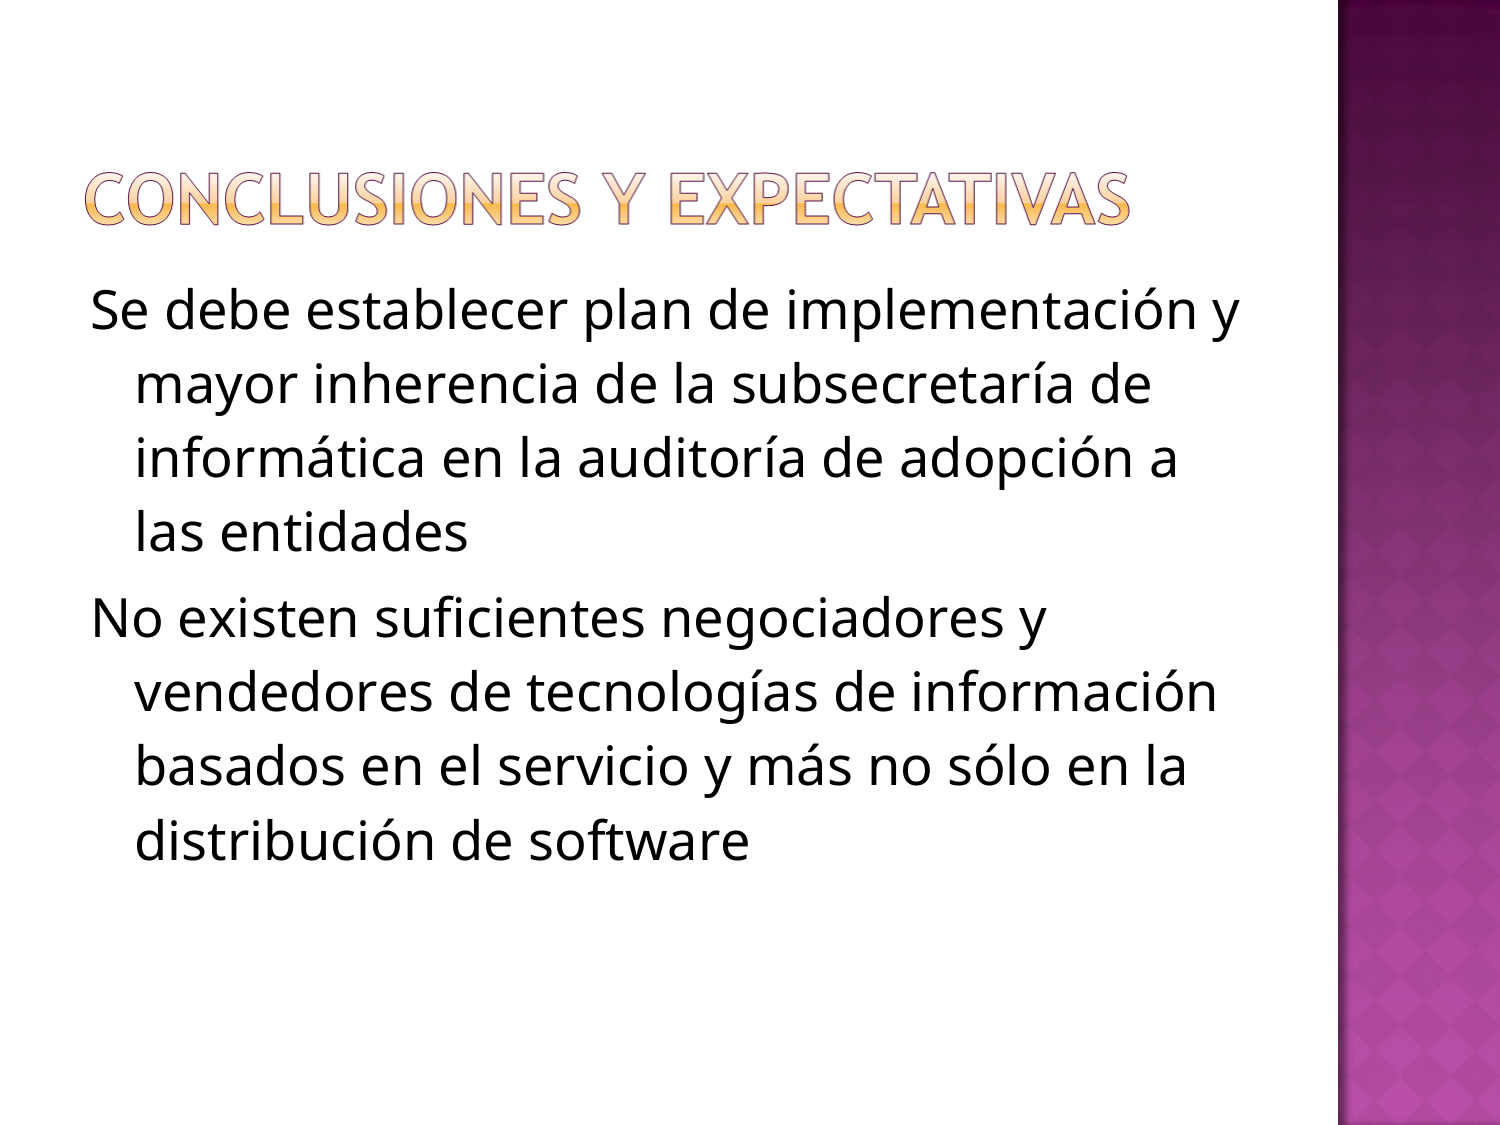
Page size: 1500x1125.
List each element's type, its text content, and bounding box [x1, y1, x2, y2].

picture [1337, 0, 1500, 1125]
text_box [40, 52, 1265, 241]
list Se debe establecer plan de implementación y mayor inherencia de la subsecretaría de informática en la auditoría de adopción a las entidades No existen suficientes negociadores y vendedores de tecnologías de información basados en el servicio y más no sólo en la distribución de software [75, 263, 1263, 1060]
